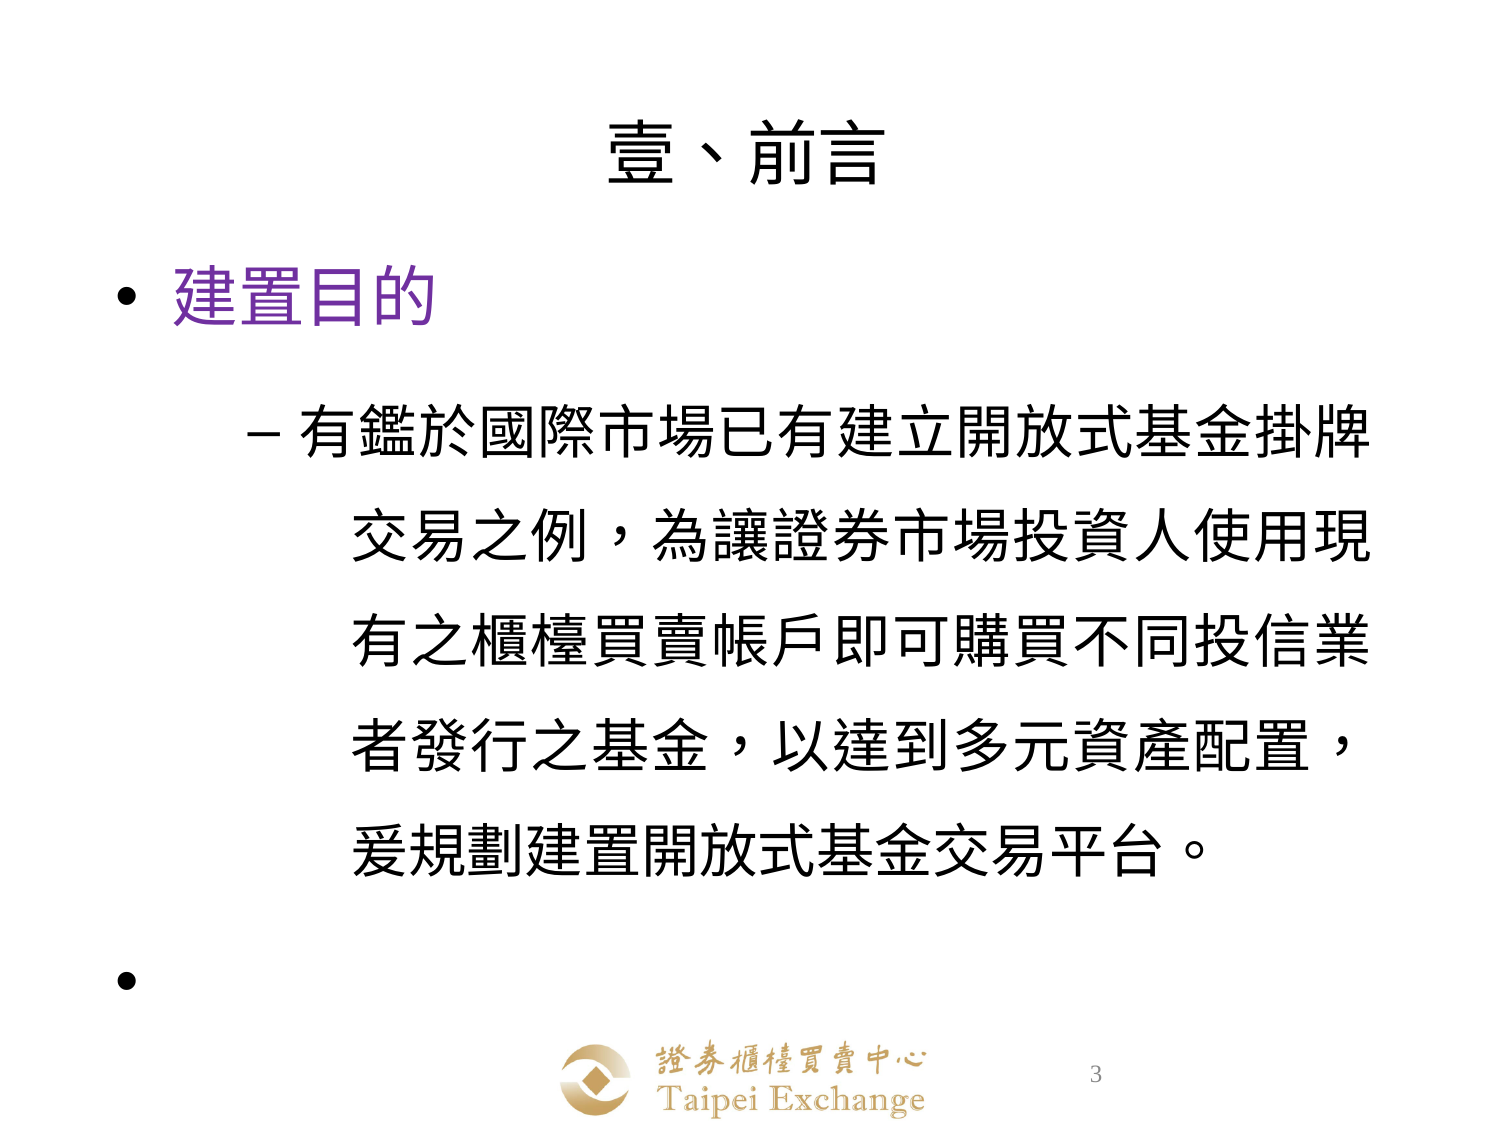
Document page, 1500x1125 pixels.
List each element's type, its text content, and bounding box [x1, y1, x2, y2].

list 建置目的 有鑑於國際市場已有建立開放式基金掛牌交易之例，為讓證券市場投資人使用現有之櫃檯買賣帳戶即可購買不同投信業者發行之基金，以達到多元資產配置，爰規劃建置開放式基金交易平台。 [100, 247, 1388, 1035]
title 壹、前言 [100, 42, 1395, 261]
text_box [1074, 1042, 1426, 1103]
